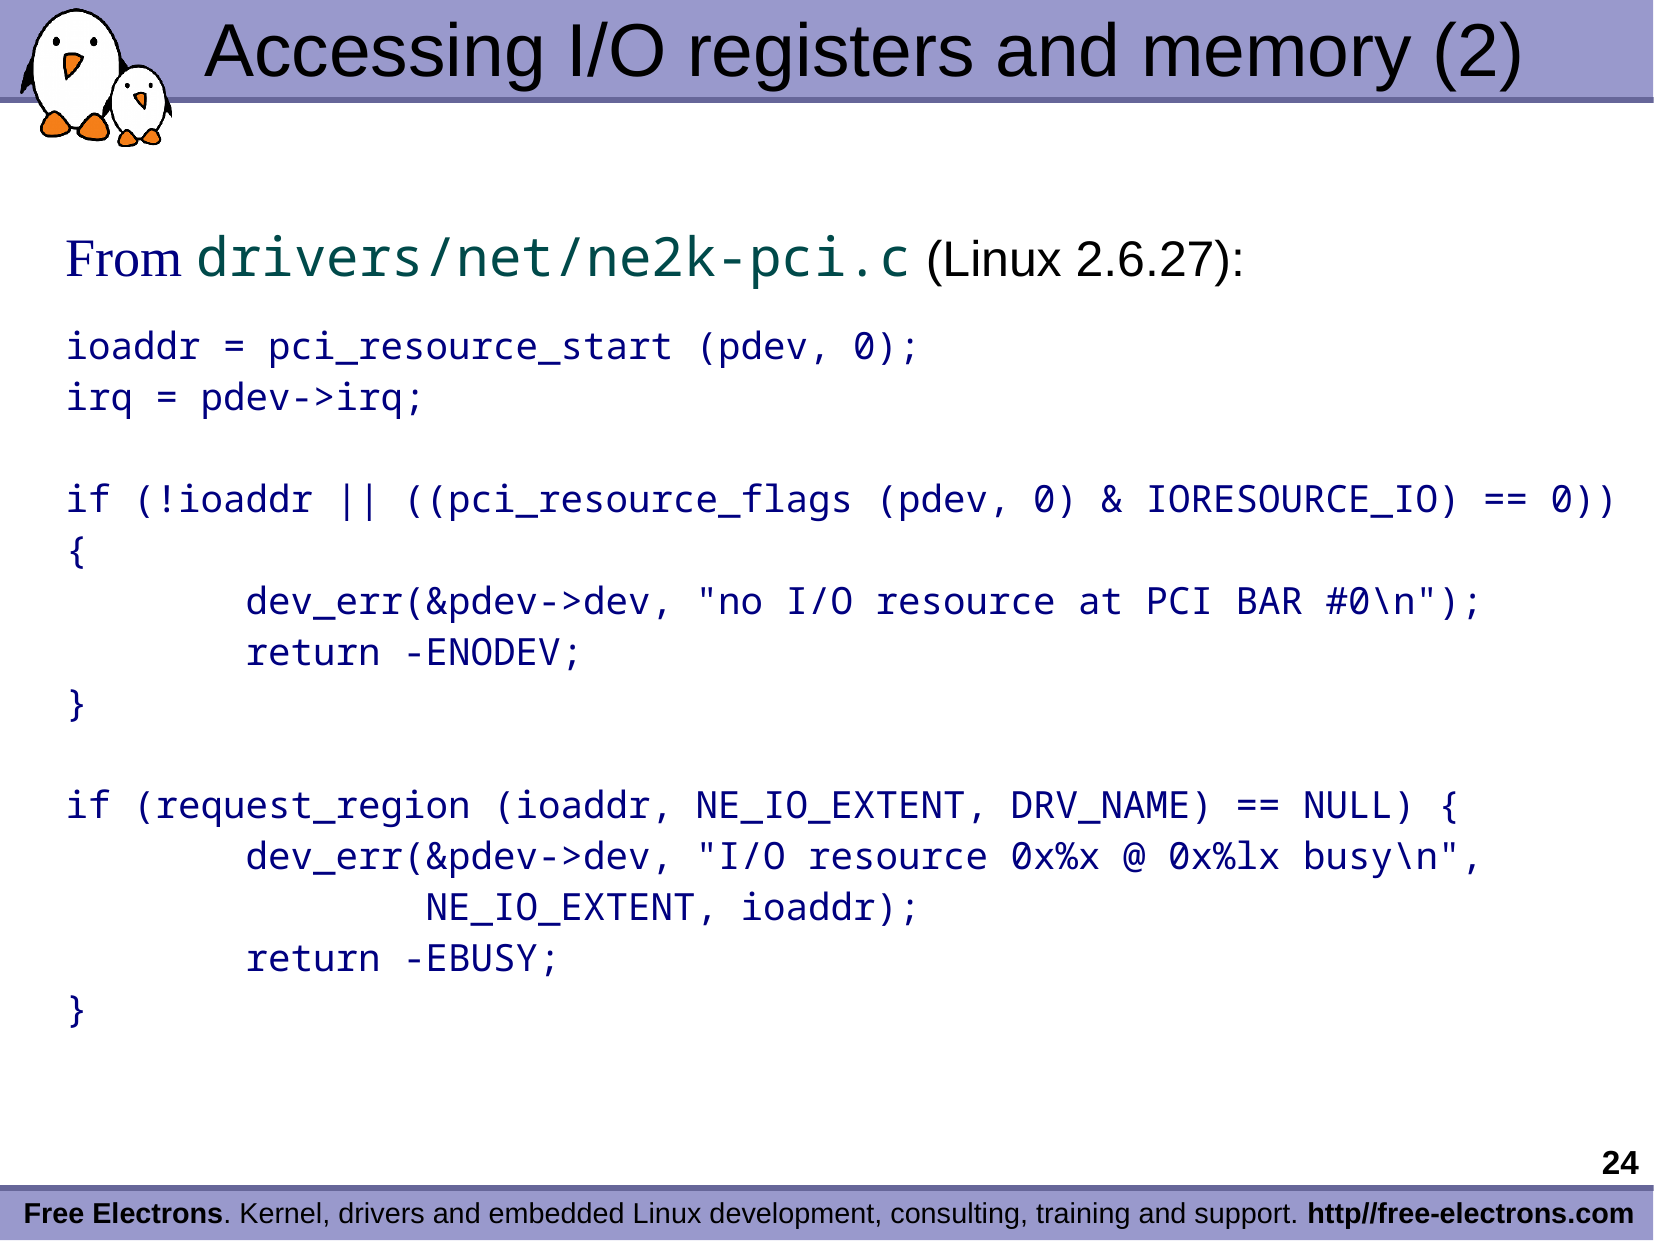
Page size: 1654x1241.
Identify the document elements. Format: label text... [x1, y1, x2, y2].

picture [20, 8, 172, 147]
title Accessing I/O registers and memory (2) [119, 0, 1610, 101]
list From drivers/net/ne2k-pci.c (Linux 2.6.27): ioaddr = pci_resource_start (pdev, 0); irq = pdev->irq; if (!ioaddr || ((pci_resource_flags (pdev, 0) & IORESOURCE_IO) == 0)) { dev_err(&pdev->dev, "no I/O resource at PCI BAR #0\n"); return -ENODEV; } if (request_region (ioaddr, NE_IO_EXTENT, DRV_NAME) == NULL) { dev_err(&pdev->dev, "I/O resource 0x%x @ 0x%lx busy\n", NE_IO_EXTENT, ioaddr); return -EBUSY; } [47, 218, 1621, 1069]
